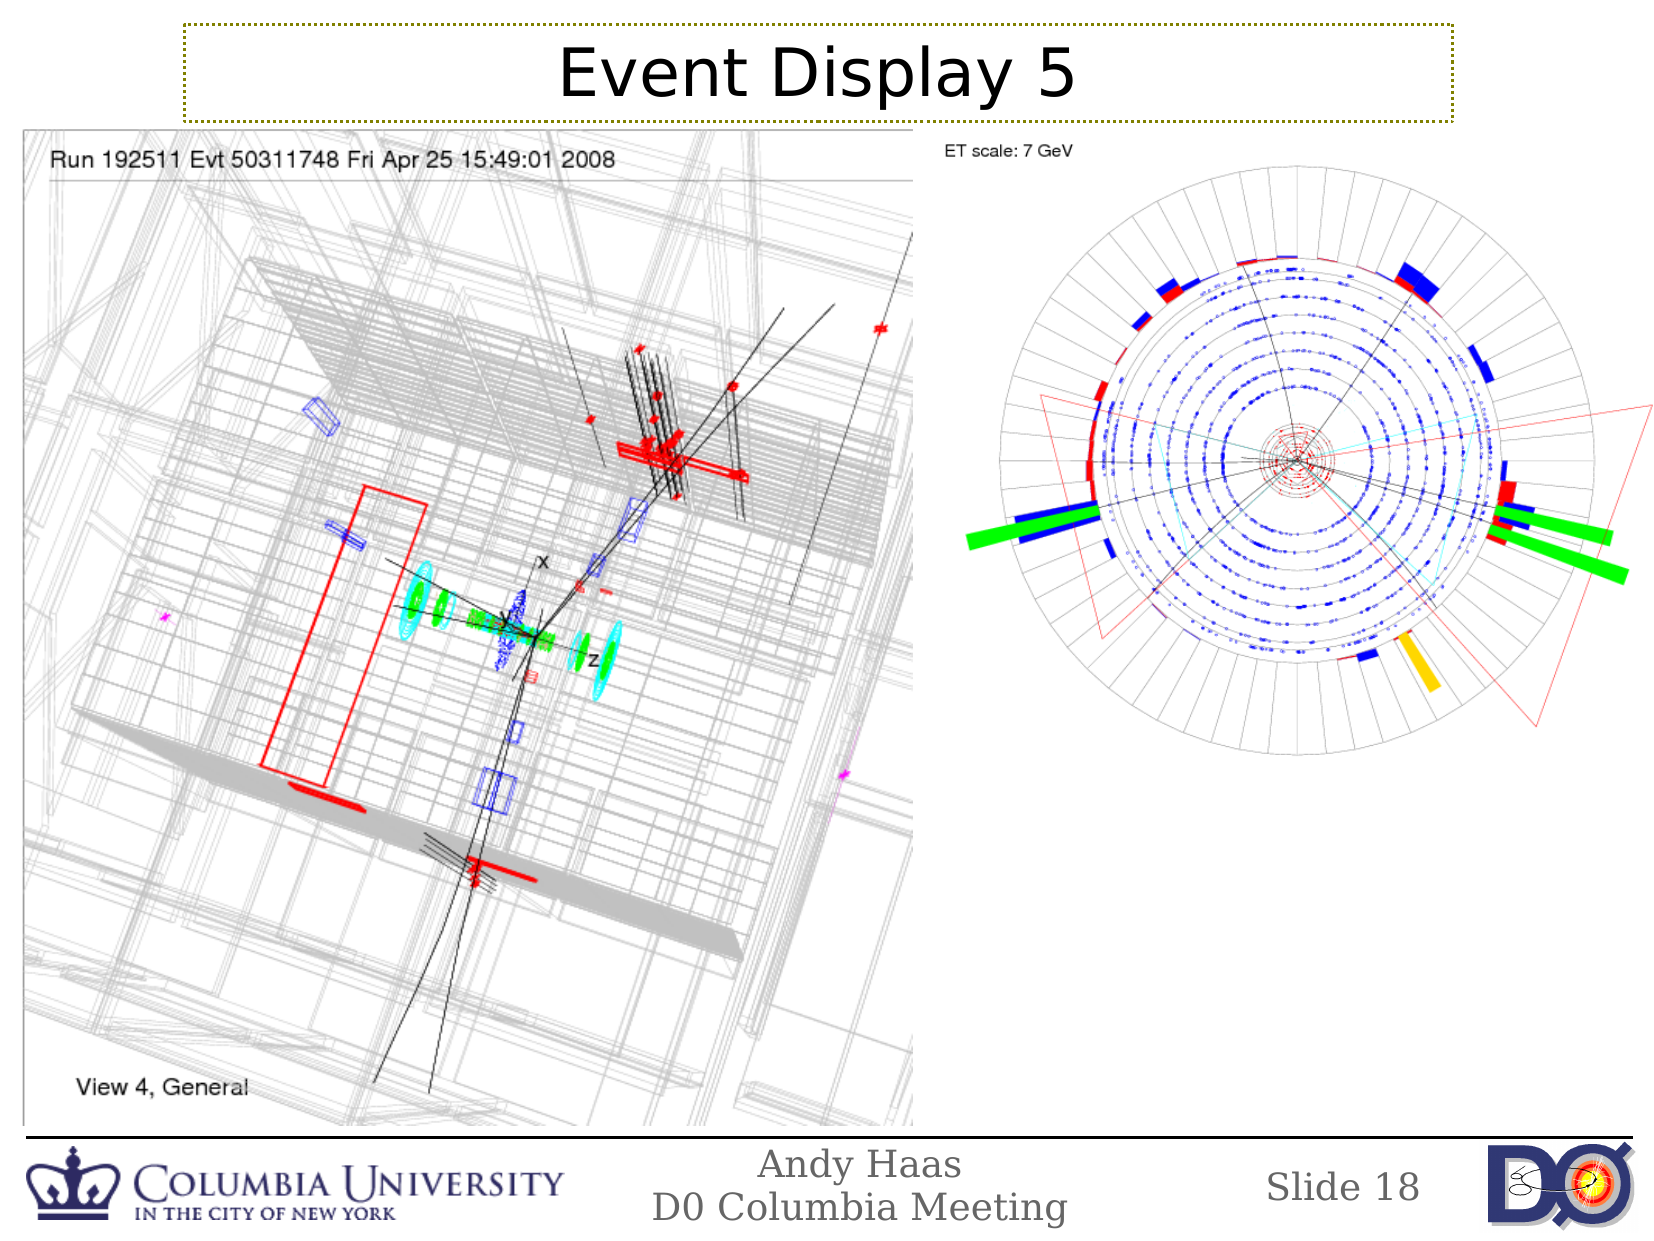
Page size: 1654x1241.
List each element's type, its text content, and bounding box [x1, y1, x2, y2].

title Event Display 5 [184, 24, 1453, 122]
picture [1479, 1140, 1639, 1233]
picture [935, 130, 1654, 775]
picture [20, 128, 913, 1126]
picture [26, 1146, 565, 1220]
